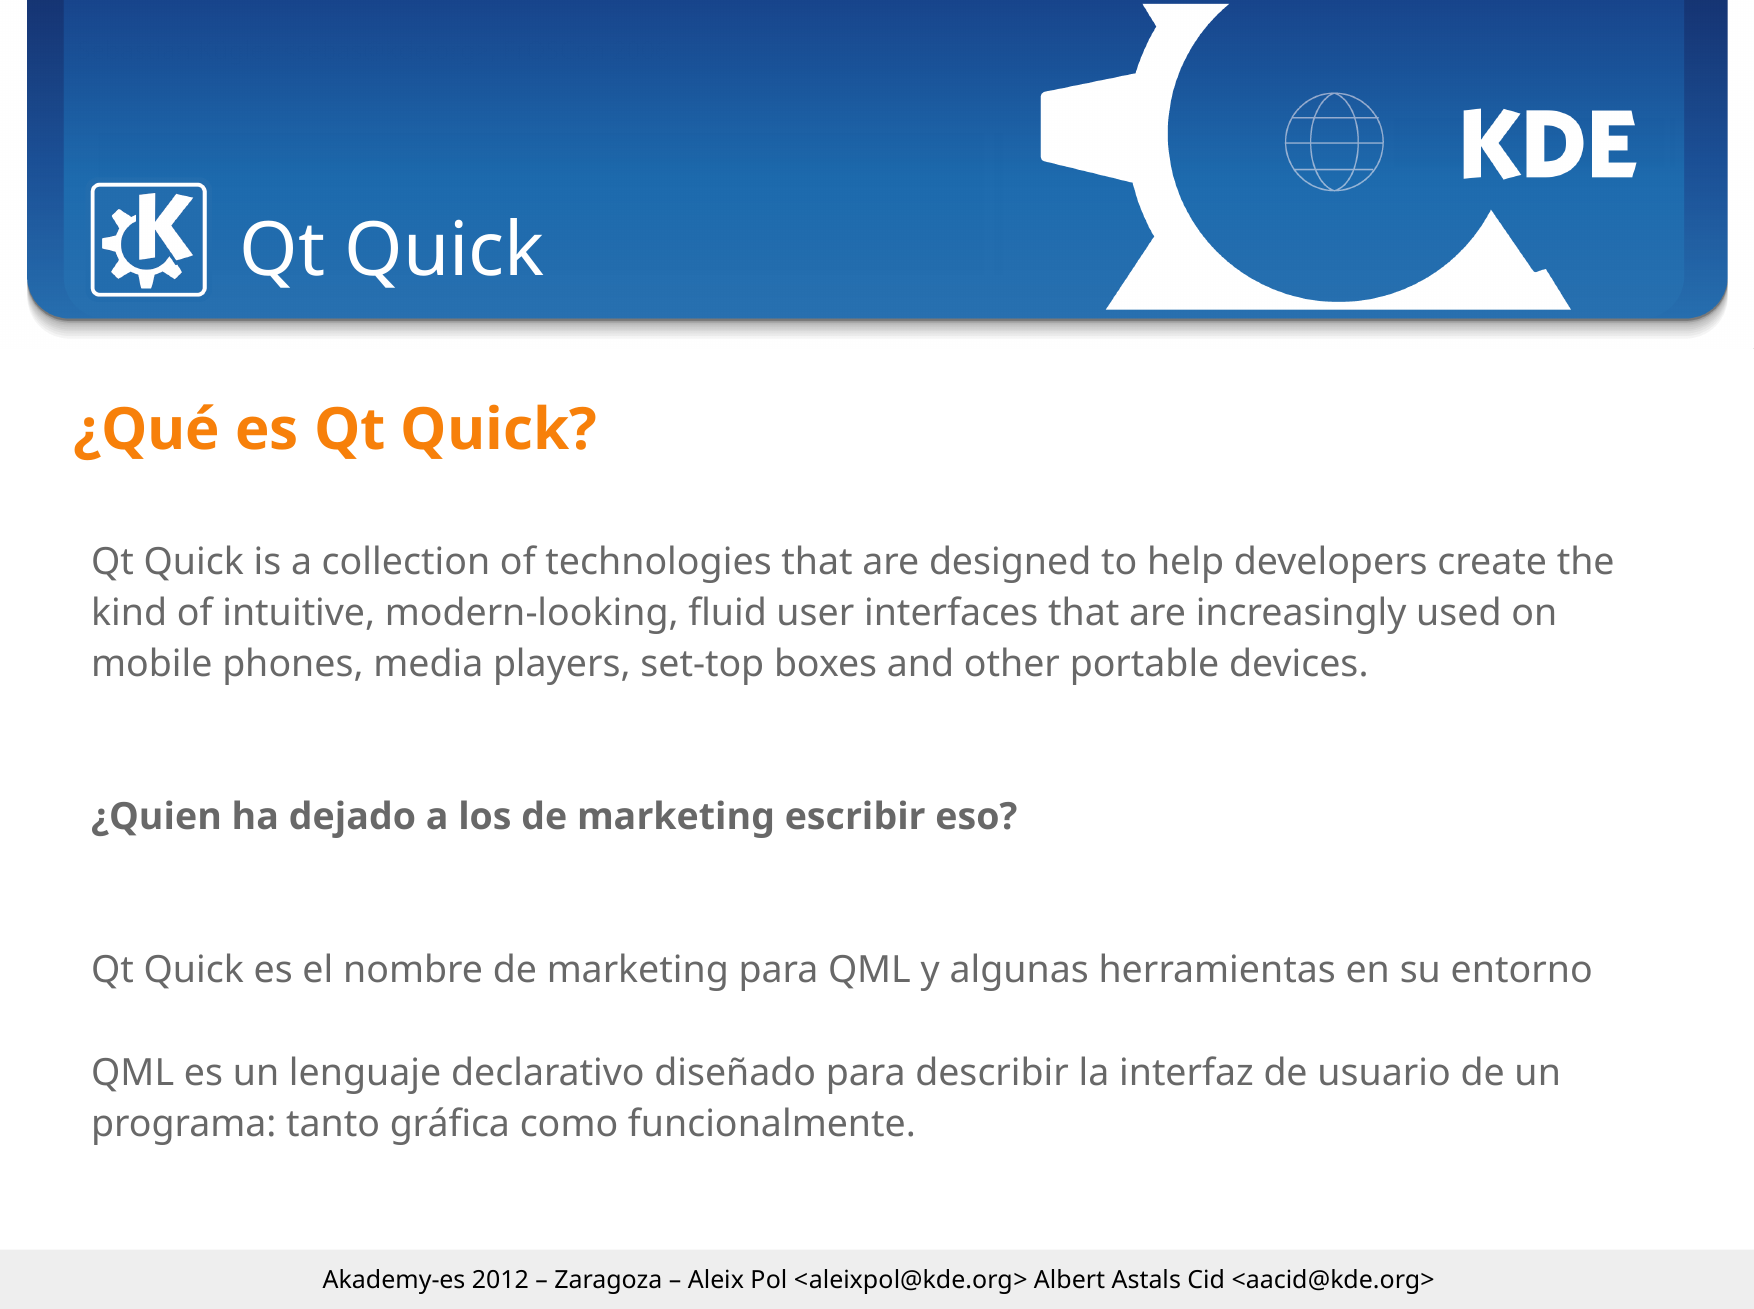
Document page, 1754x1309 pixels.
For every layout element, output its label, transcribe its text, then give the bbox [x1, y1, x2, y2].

picture [0, 0, 1754, 349]
text_box ¿Qué es Qt Quick? Qt Quick is a collection of technologies that are designed to help developers create the kind of intuitive, modern-looking, fluid user interfaces that are increasingly used on mobile phones, media players, set-top boxes and other portable devices. ¿Quien ha dejado a los de marketing escribir eso? Qt Quick es el nombre de marketing para QML y algunas herramientas en su entorno QML es un lenguaje declarativo diseñado para describir la interfaz de usuario de un programa: tanto gráfica como funcionalmente. [58, 380, 1683, 1088]
